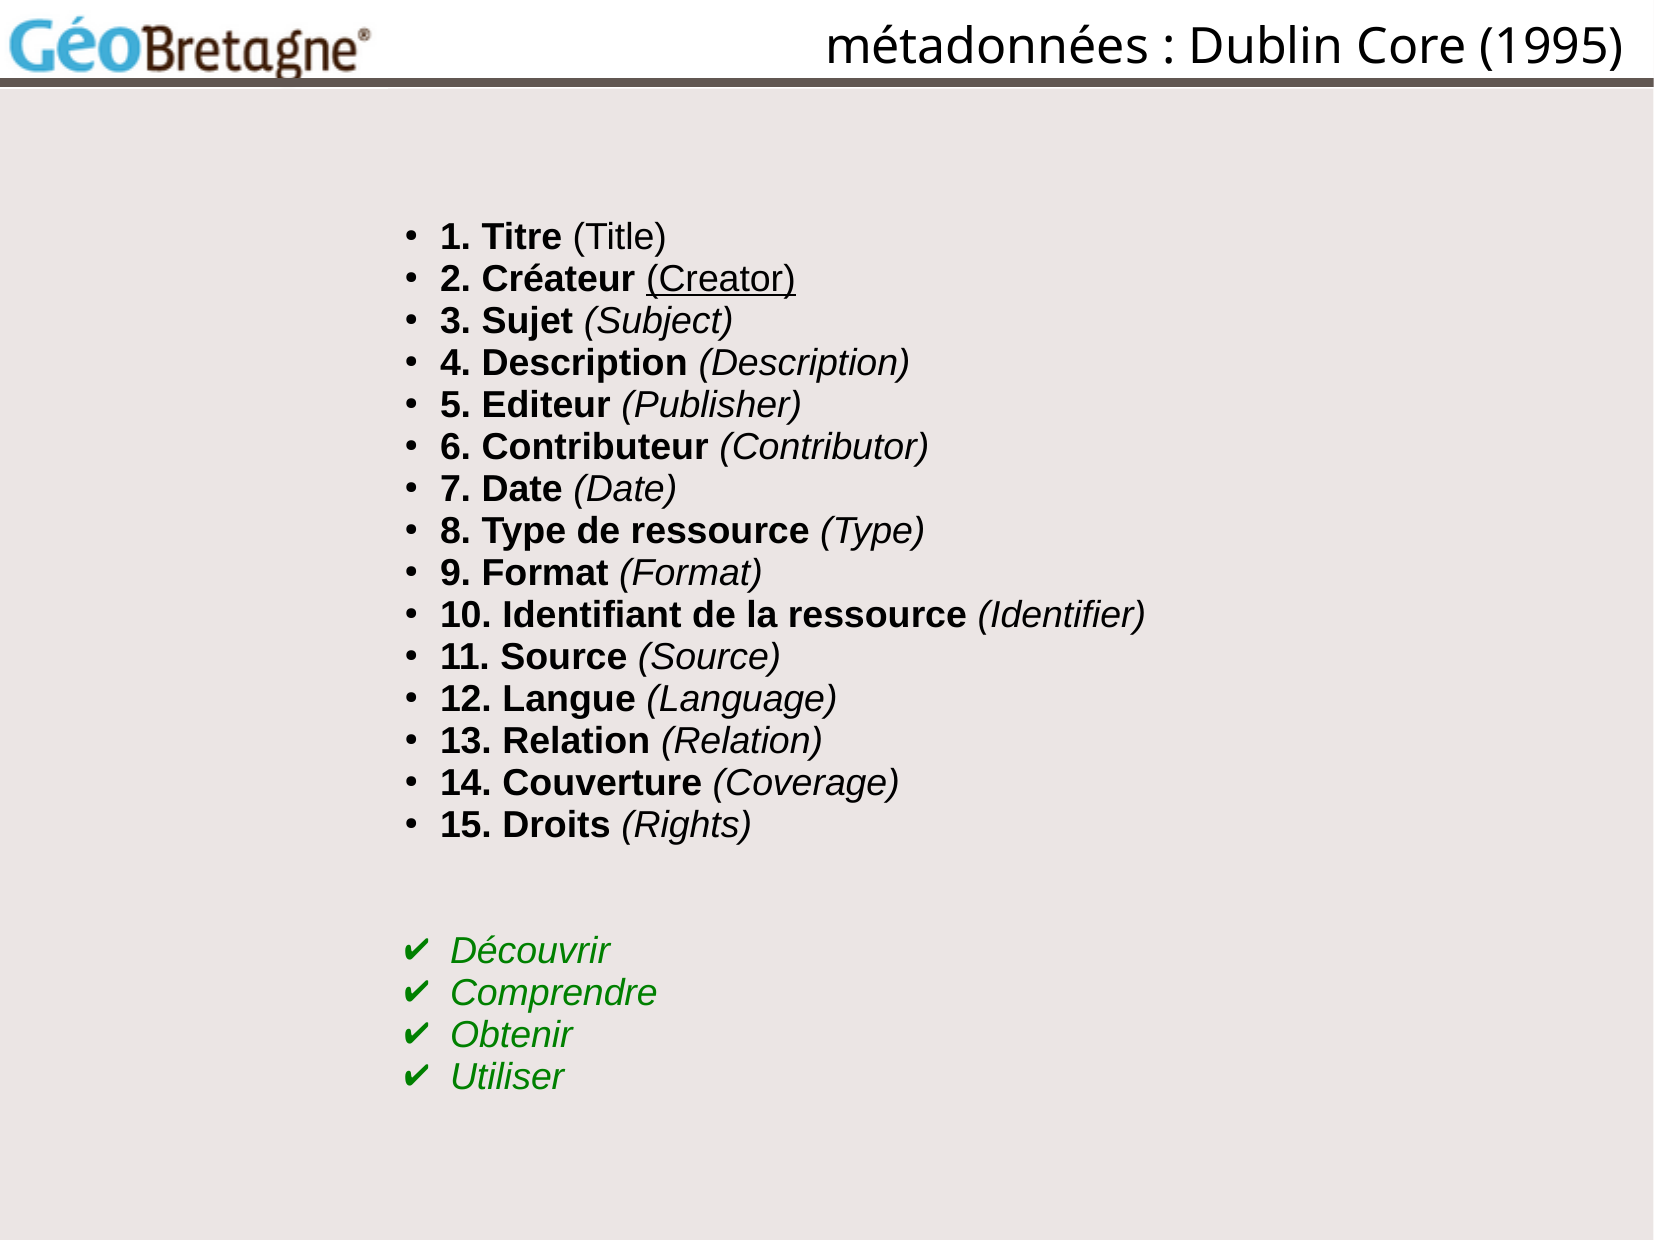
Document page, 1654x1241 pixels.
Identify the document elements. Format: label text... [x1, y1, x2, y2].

title métadonnées : Dublin Core (1995) [383, 0, 1625, 89]
text_box 1. Titre (Title) 2. Créateur (Creator) 3. Sujet (Subject) 4. Description (Description) 5. Editeur (Publisher) 6. Contributeur (Contributor) 7. Date (Date) 8. Type de ressource (Type) 9. Format (Format) 10. Identifiant de la ressource (Identifier) 11. Source (Source) 12. Langue (Language) 13. Relation (Relation) 14. Couverture (Coverage) 15. Droits (Rights) Découvrir Comprendre Obtenir Utiliser [354, 208, 1162, 1105]
picture [0, 0, 383, 78]
